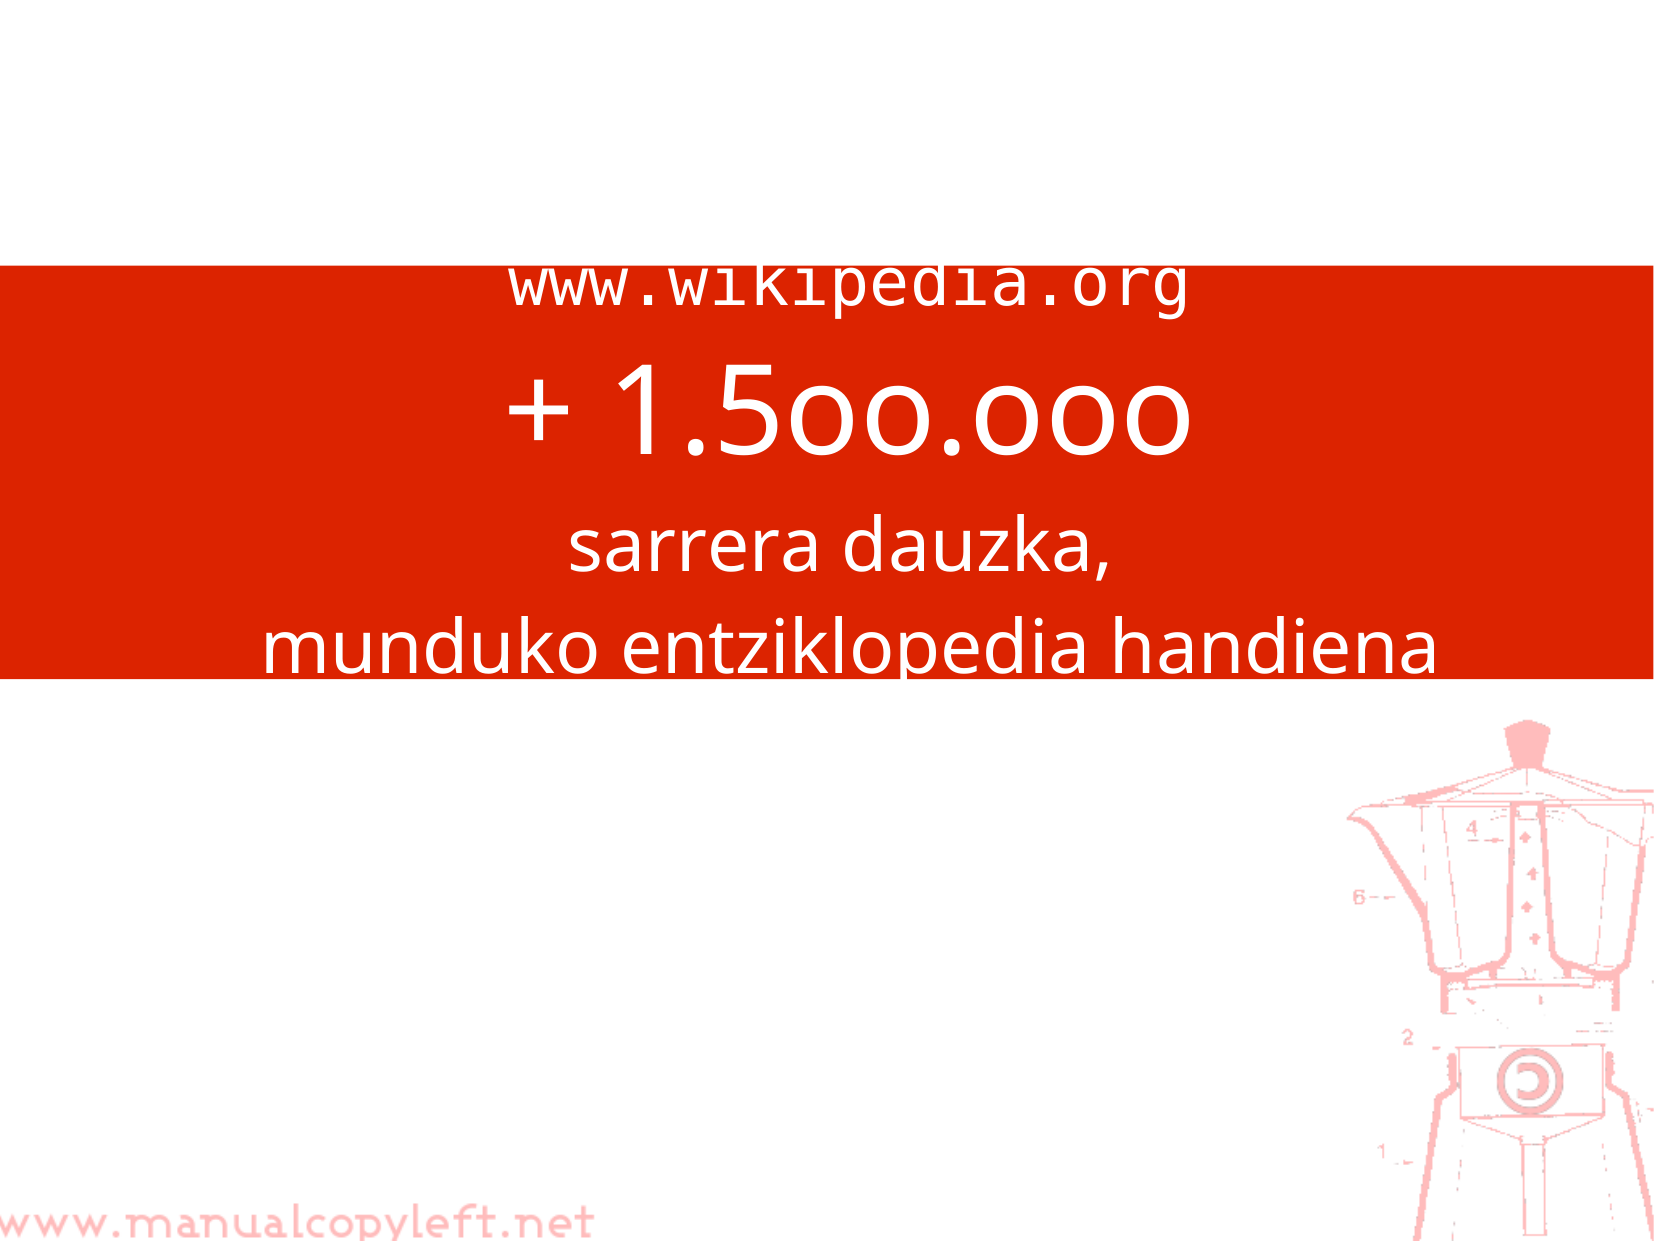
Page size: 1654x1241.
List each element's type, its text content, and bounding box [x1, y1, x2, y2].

picture [0, 0, 1654, 265]
title www.wikipedia.org + 1.5oo.ooo sarrera dauzka, munduko entziklopedia handiena [106, 270, 1595, 669]
text_box [0, 265, 900, 680]
text_box [907, 265, 1654, 680]
text_box [763, 265, 938, 270]
picture [0, 680, 1654, 1241]
